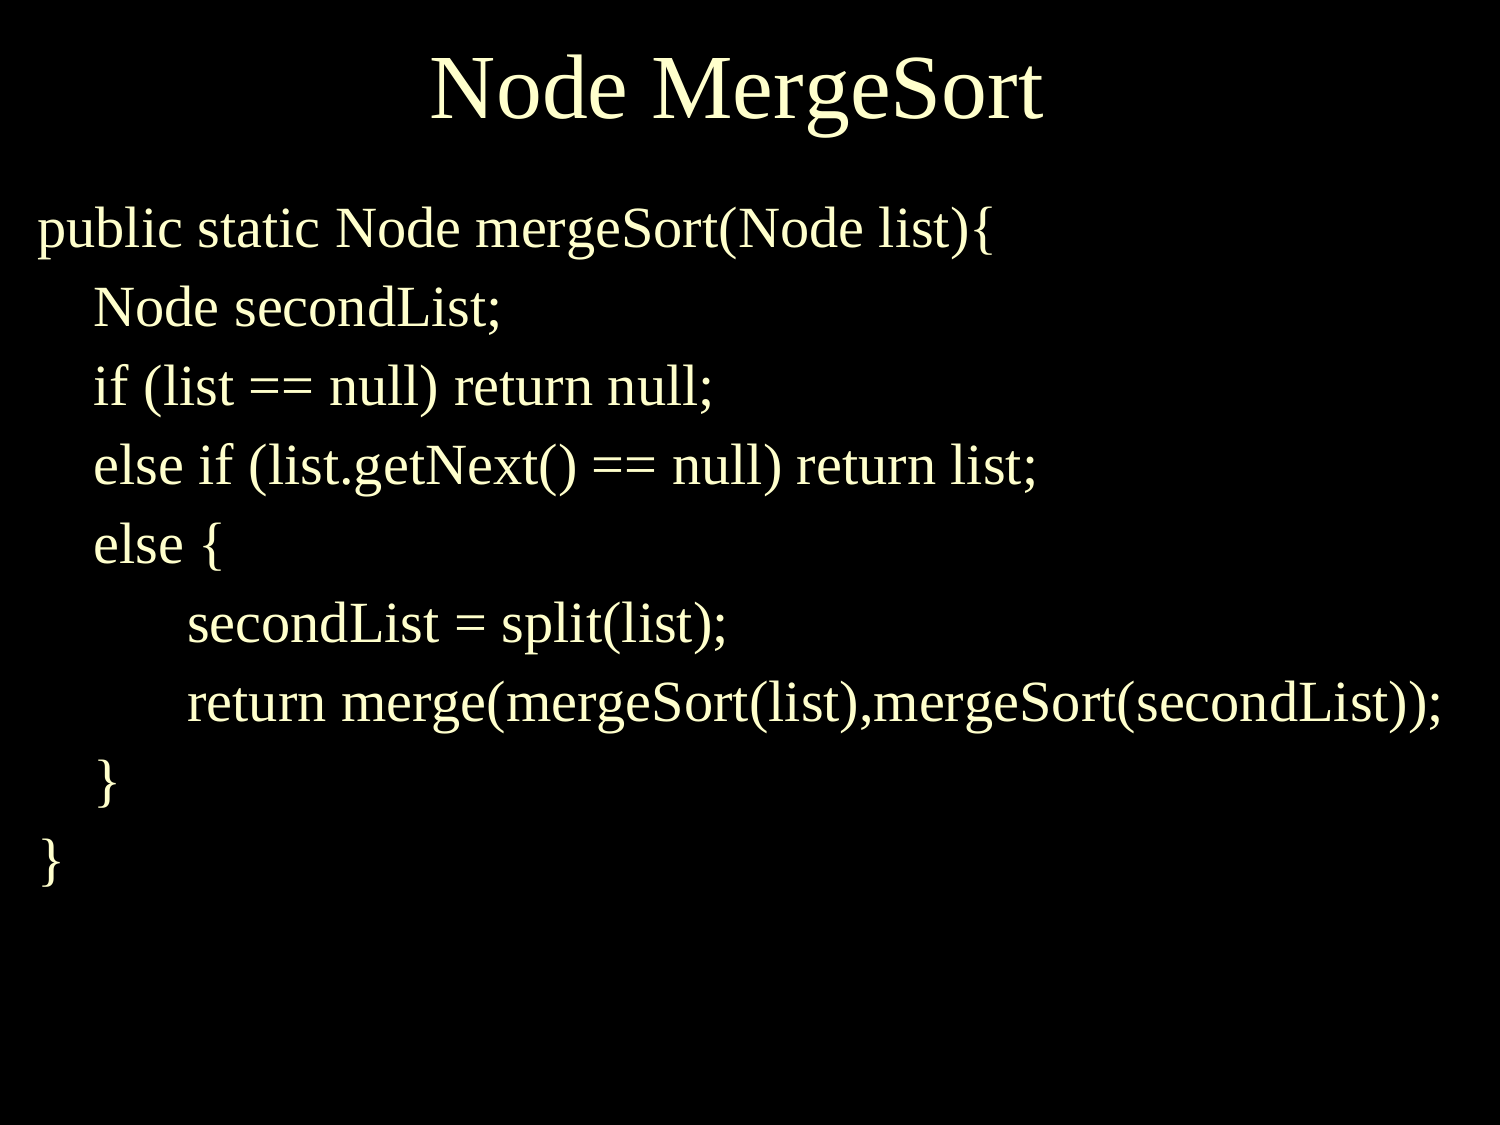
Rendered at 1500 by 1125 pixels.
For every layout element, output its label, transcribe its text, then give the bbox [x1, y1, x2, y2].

title Node MergeSort [8, 29, 1467, 146]
list public static Node mergeSort(Node list){ Node secondList; if (list == null) return null; else if (list.getNext() == null) return list; else { secondList = split(list); return merge(mergeSort(list),mergeSort(secondList)); } } [22, 187, 1482, 1026]
